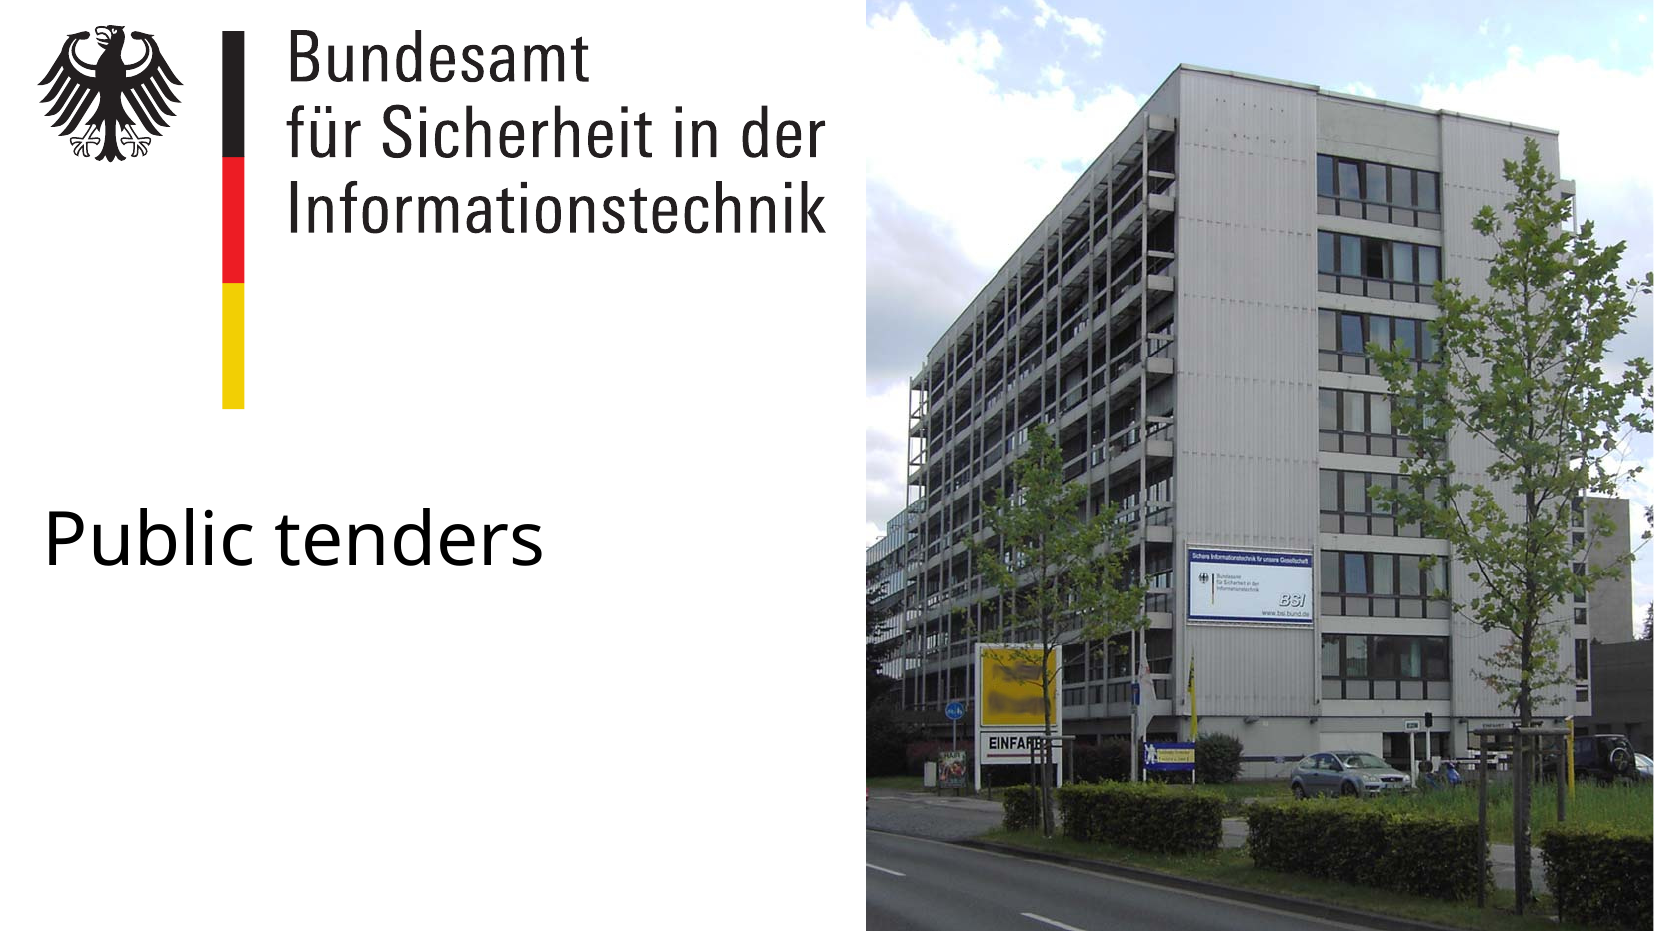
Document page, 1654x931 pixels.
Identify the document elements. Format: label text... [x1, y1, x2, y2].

picture [34, 22, 829, 412]
picture [866, 0, 1654, 931]
text_box Public tenders [28, 478, 539, 581]
